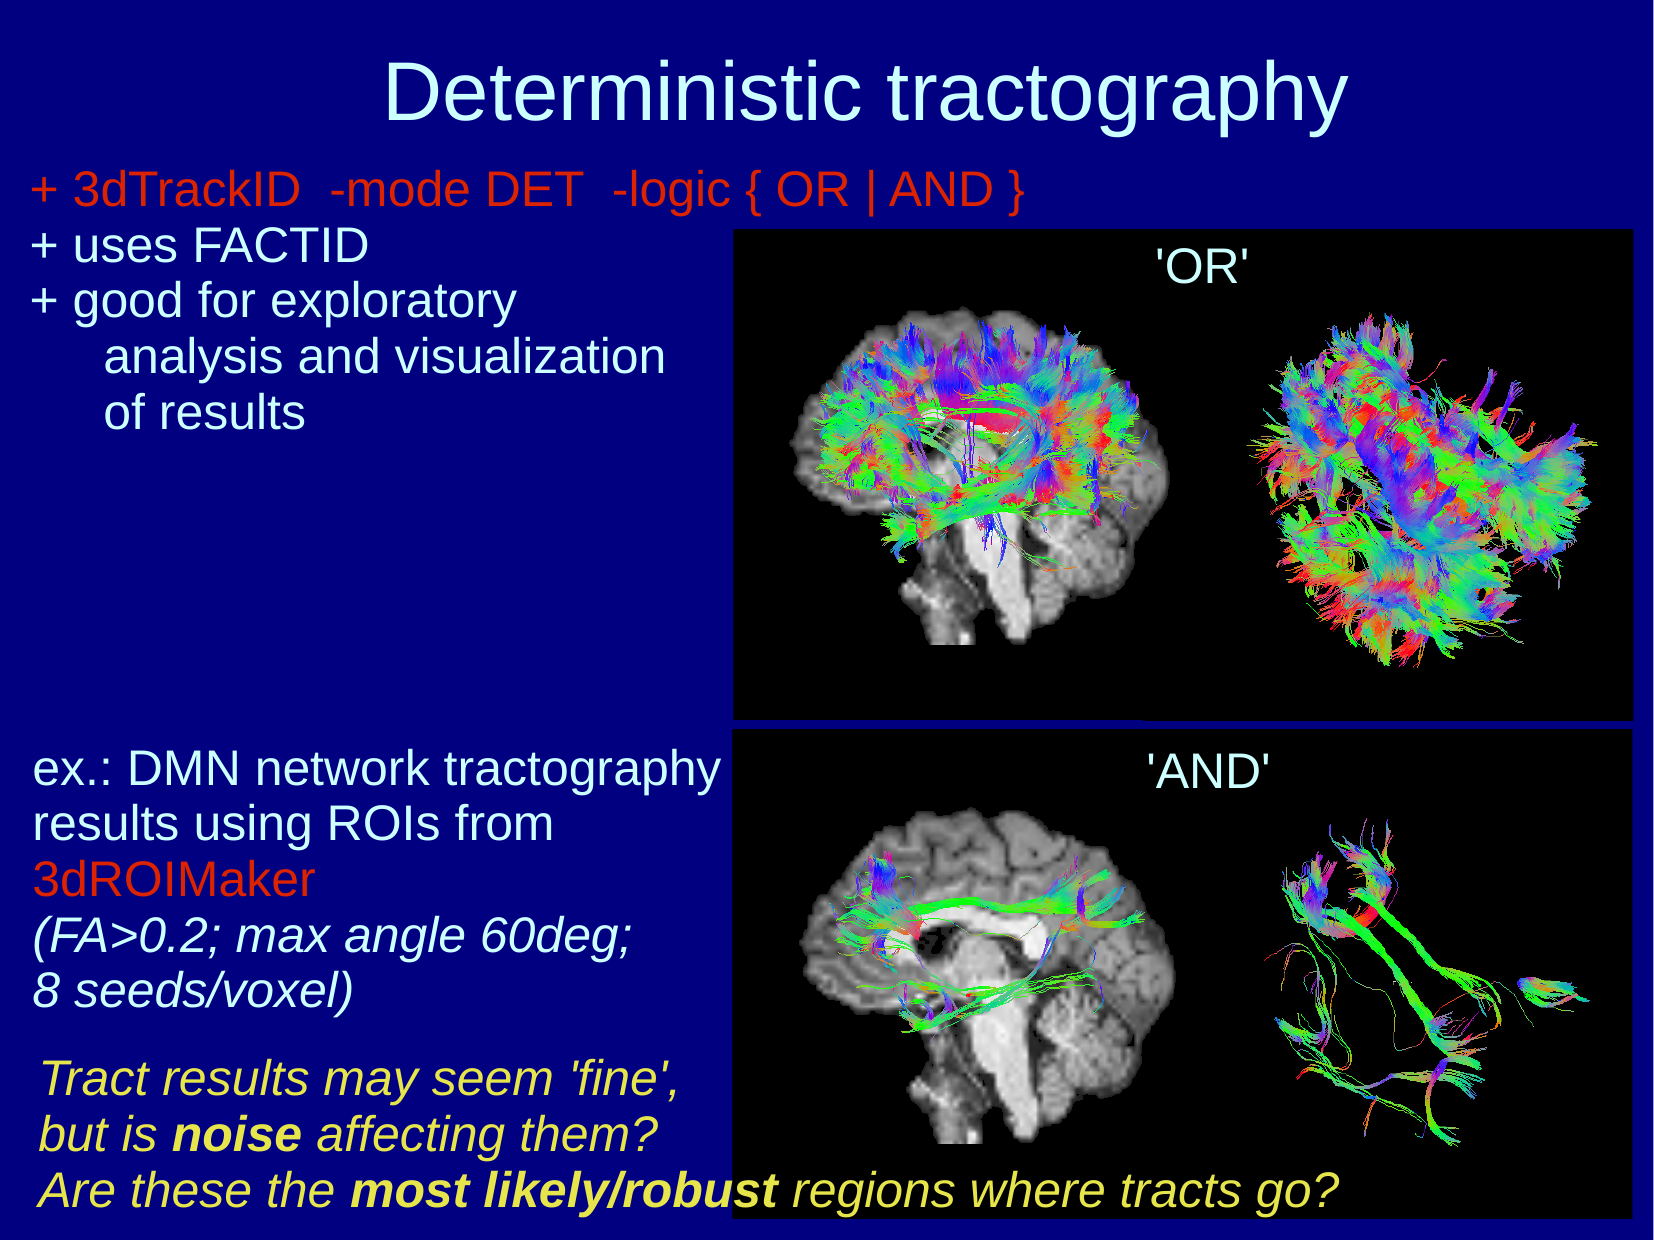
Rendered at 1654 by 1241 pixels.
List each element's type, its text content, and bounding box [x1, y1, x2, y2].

text_box Tract results may seem 'fine', but is noise affecting them? Are these the most likely/robust regions where tracts go? [23, 1043, 1376, 1226]
picture [732, 729, 1633, 1219]
text_box 'OR' [1140, 230, 1265, 302]
text_box 'AND' [1131, 735, 1286, 807]
title Deterministic tractography [106, 23, 1627, 160]
text_box + 3dTrackID -mode DET -logic { OR | AND } + uses FACTID + good for exploratory analysis and visualization of results [14, 153, 1041, 504]
picture [733, 229, 1634, 721]
text_box ex.: DMN network tractography results using ROIs from 3dROIMaker (FA>0.2; max angle 60deg; 8 seeds/voxel) [17, 732, 732, 1026]
